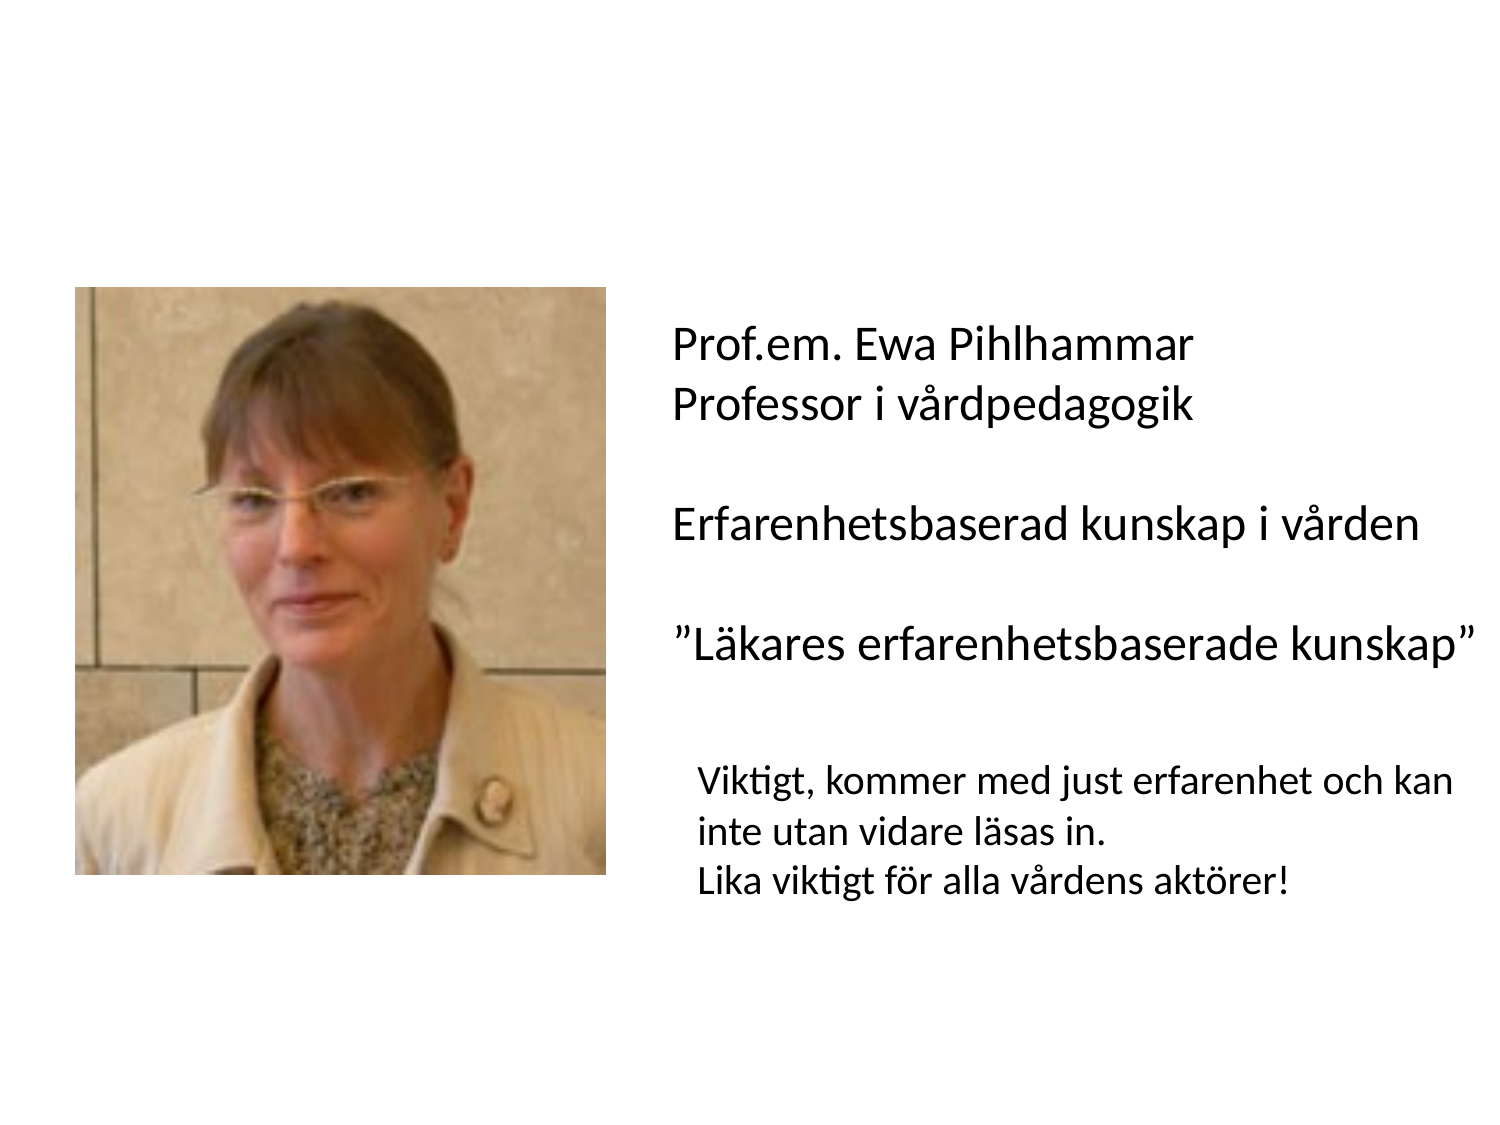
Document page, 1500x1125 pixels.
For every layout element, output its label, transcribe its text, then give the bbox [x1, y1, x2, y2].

picture [75, 287, 606, 875]
text_box Prof.em. Ewa Pihlhammar Professor i vårdpedagogik Erfarenhetsbaserad kunskap i vården ”Läkares erfarenhetsbaserade kunskap” [658, 303, 1494, 679]
text_box Viktigt, kommer med just erfarenhet och kan inte utan vidare läsas in. Lika viktigt för alla vårdens aktörer! [682, 745, 1470, 911]
